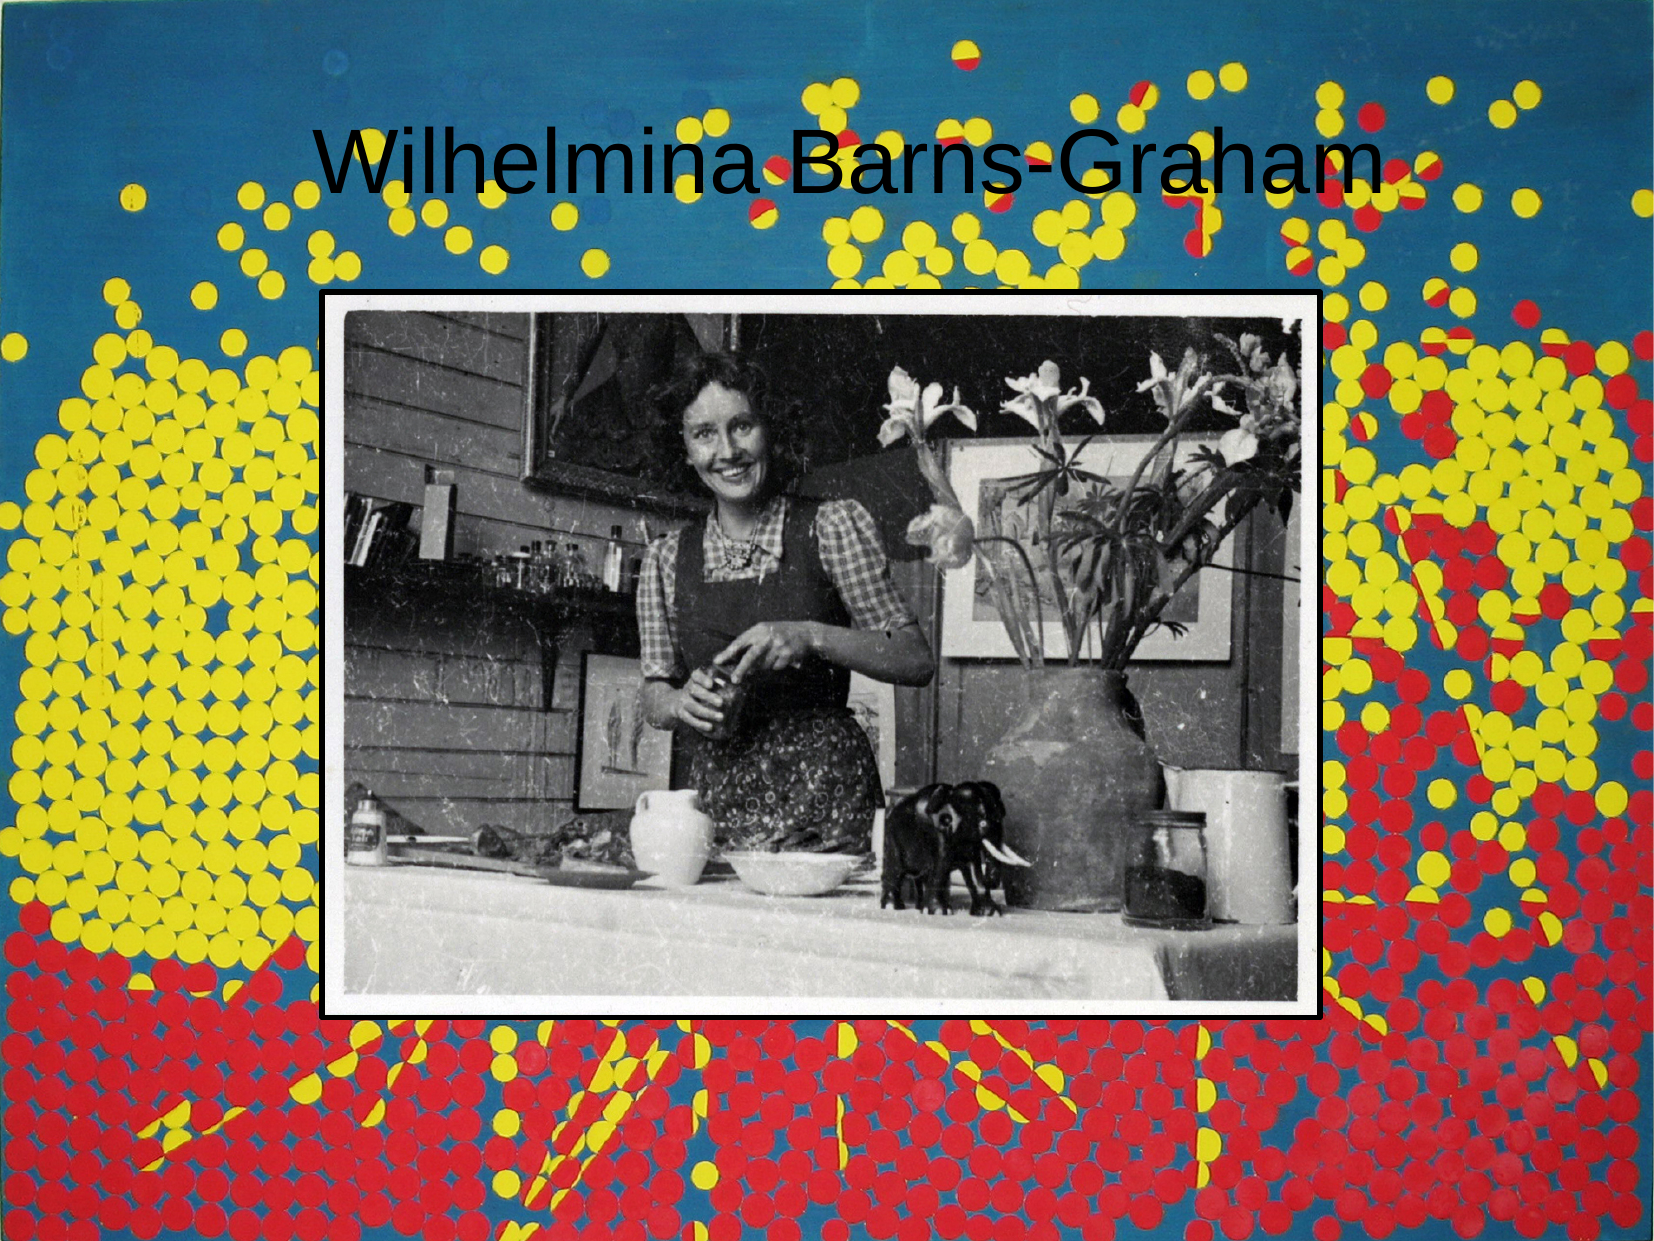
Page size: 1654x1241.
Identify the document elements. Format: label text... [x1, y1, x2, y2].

picture [0, 0, 1654, 1241]
title Wilhelmina Barns-Graham [106, 58, 1595, 266]
